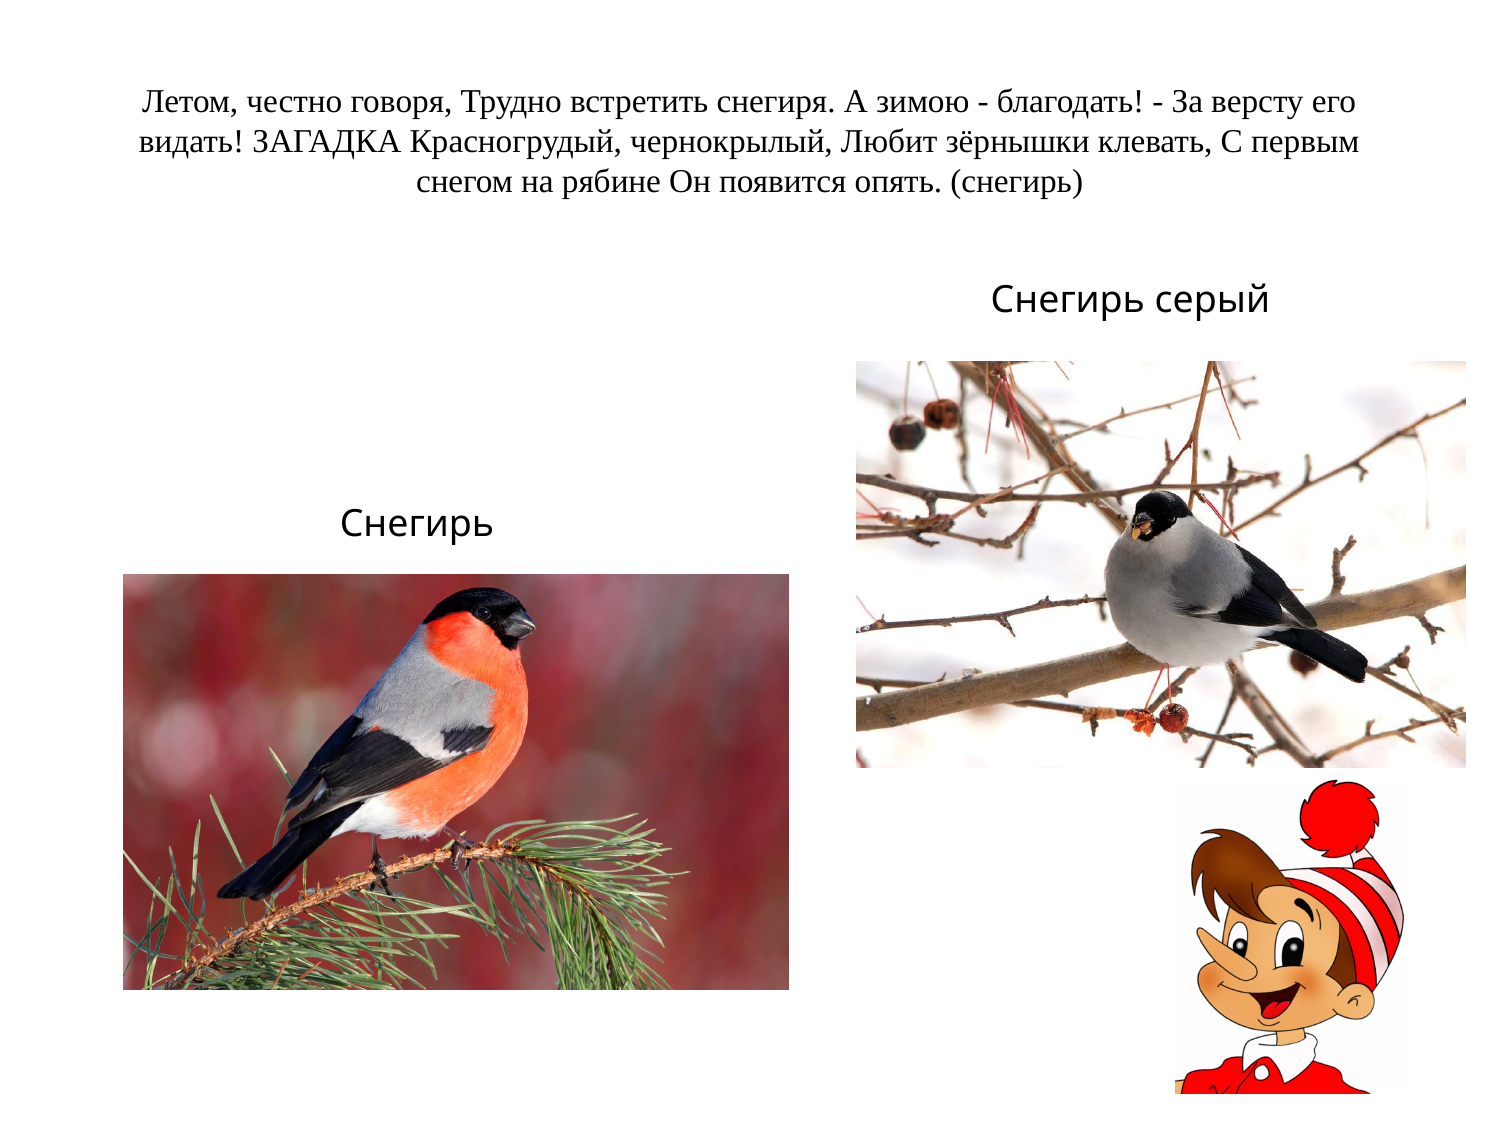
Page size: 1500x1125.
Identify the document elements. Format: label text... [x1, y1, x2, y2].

text_box Снегирь [325, 492, 509, 552]
title Летом, честно говоря, Трудно встретить снегиря. А зимою - благодать! - За версту его видать! ЗАГАДКА Красногрудый, чернокрылый, Любит зёрнышки клевать, С первым снегом на рябине Он появится опять. (снегирь) [75, 45, 1426, 233]
text_box Снегирь серый [976, 267, 1286, 327]
picture [1175, 779, 1412, 1094]
picture [123, 574, 789, 990]
picture [856, 361, 1466, 768]
